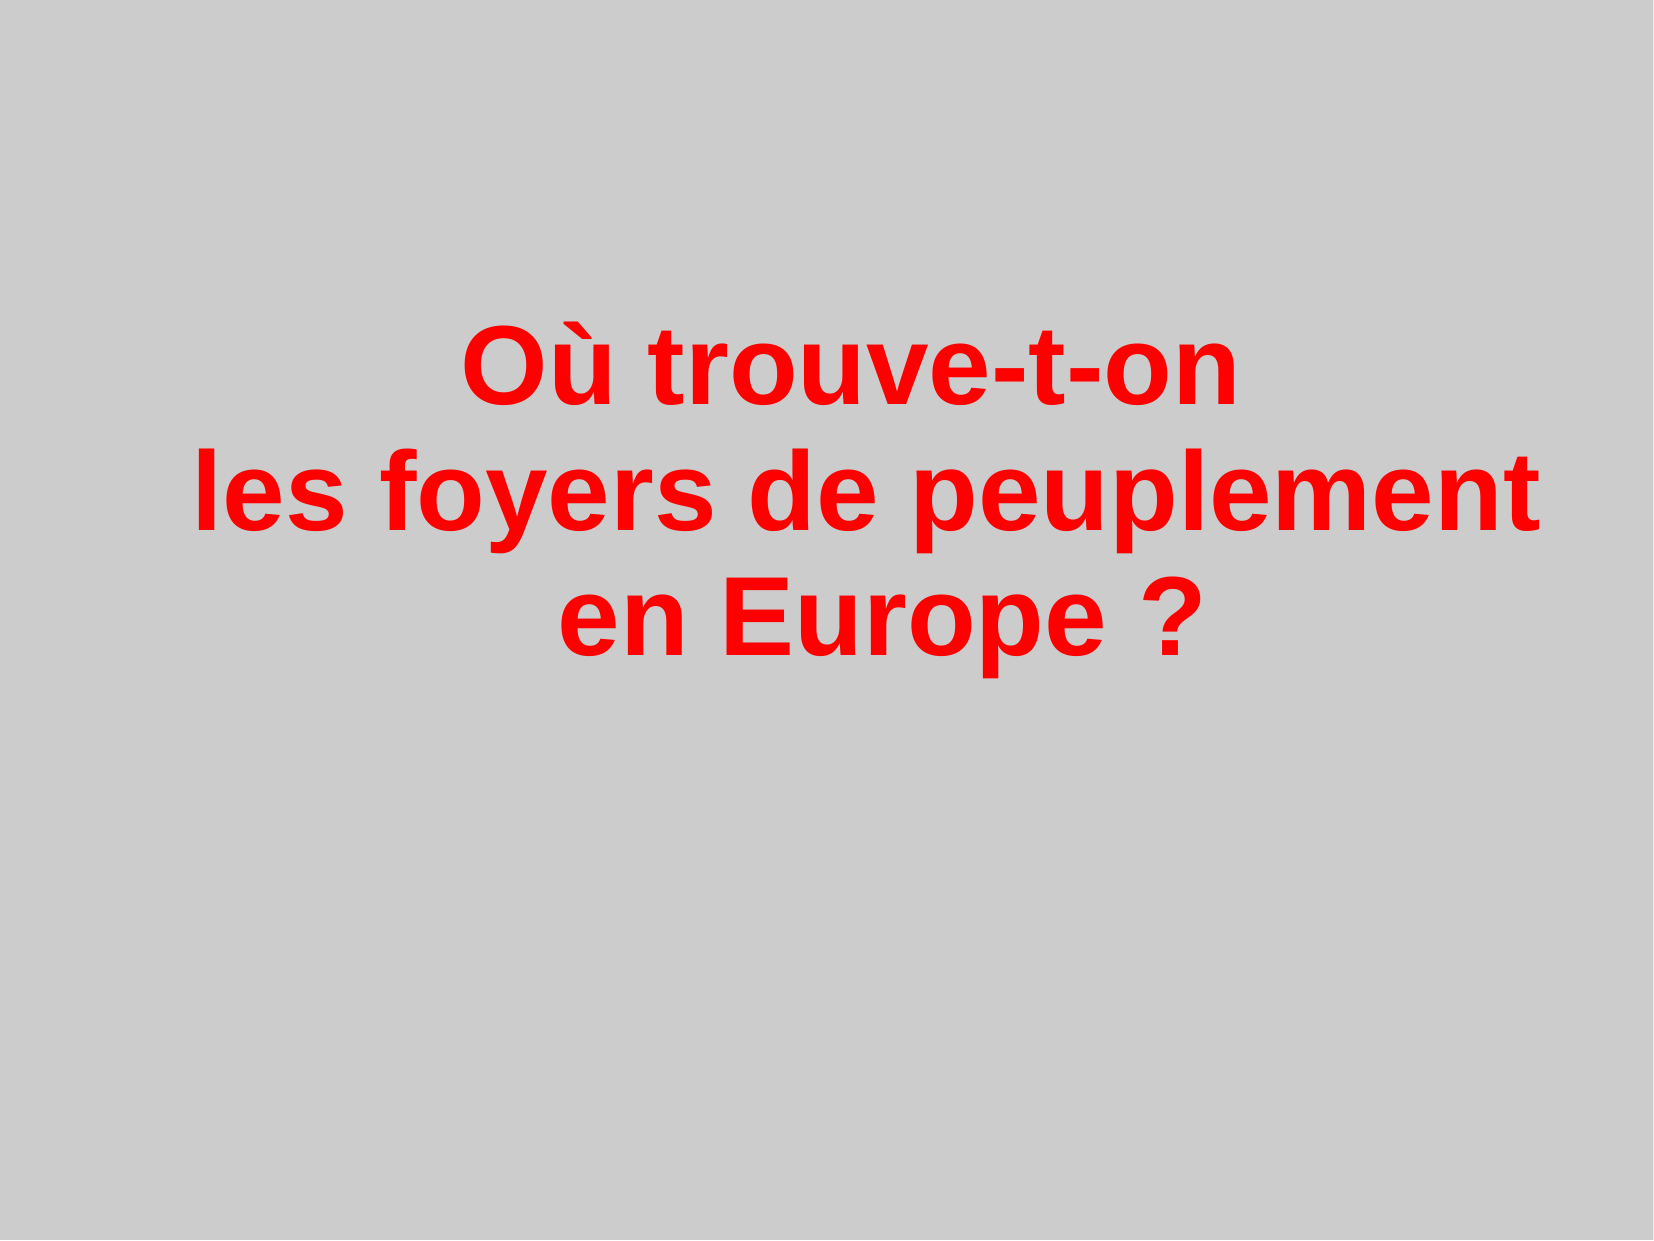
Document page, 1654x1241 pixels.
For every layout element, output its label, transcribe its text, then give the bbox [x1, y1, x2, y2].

text_box Où trouve-t-on les foyers de peuplement en Europe ? [177, 295, 1557, 687]
